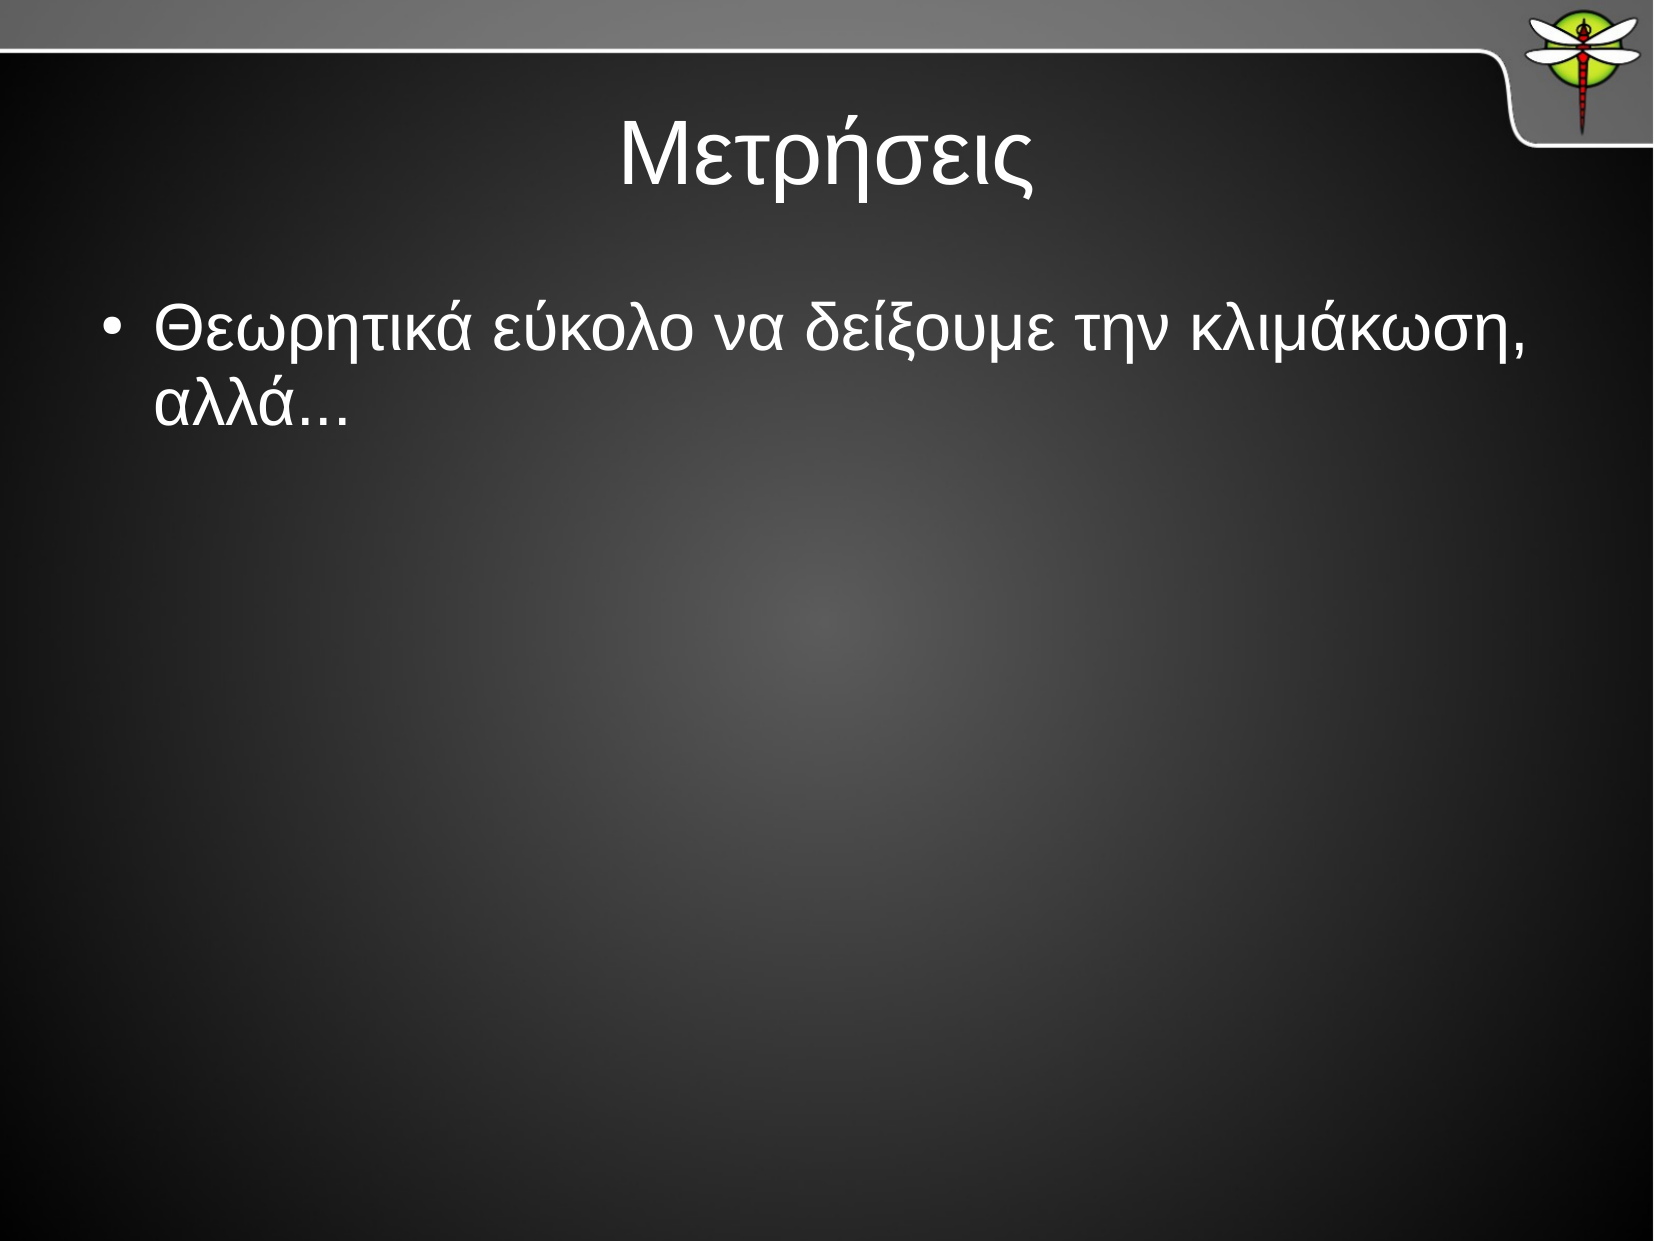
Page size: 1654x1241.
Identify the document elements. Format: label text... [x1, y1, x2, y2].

title Μετρήσεις [82, 49, 1571, 257]
picture [0, 0, 1654, 1241]
list Θεωρητικά εύκολο να δείξουμε την κλιμάκωση, αλλά... [82, 290, 1571, 1109]
